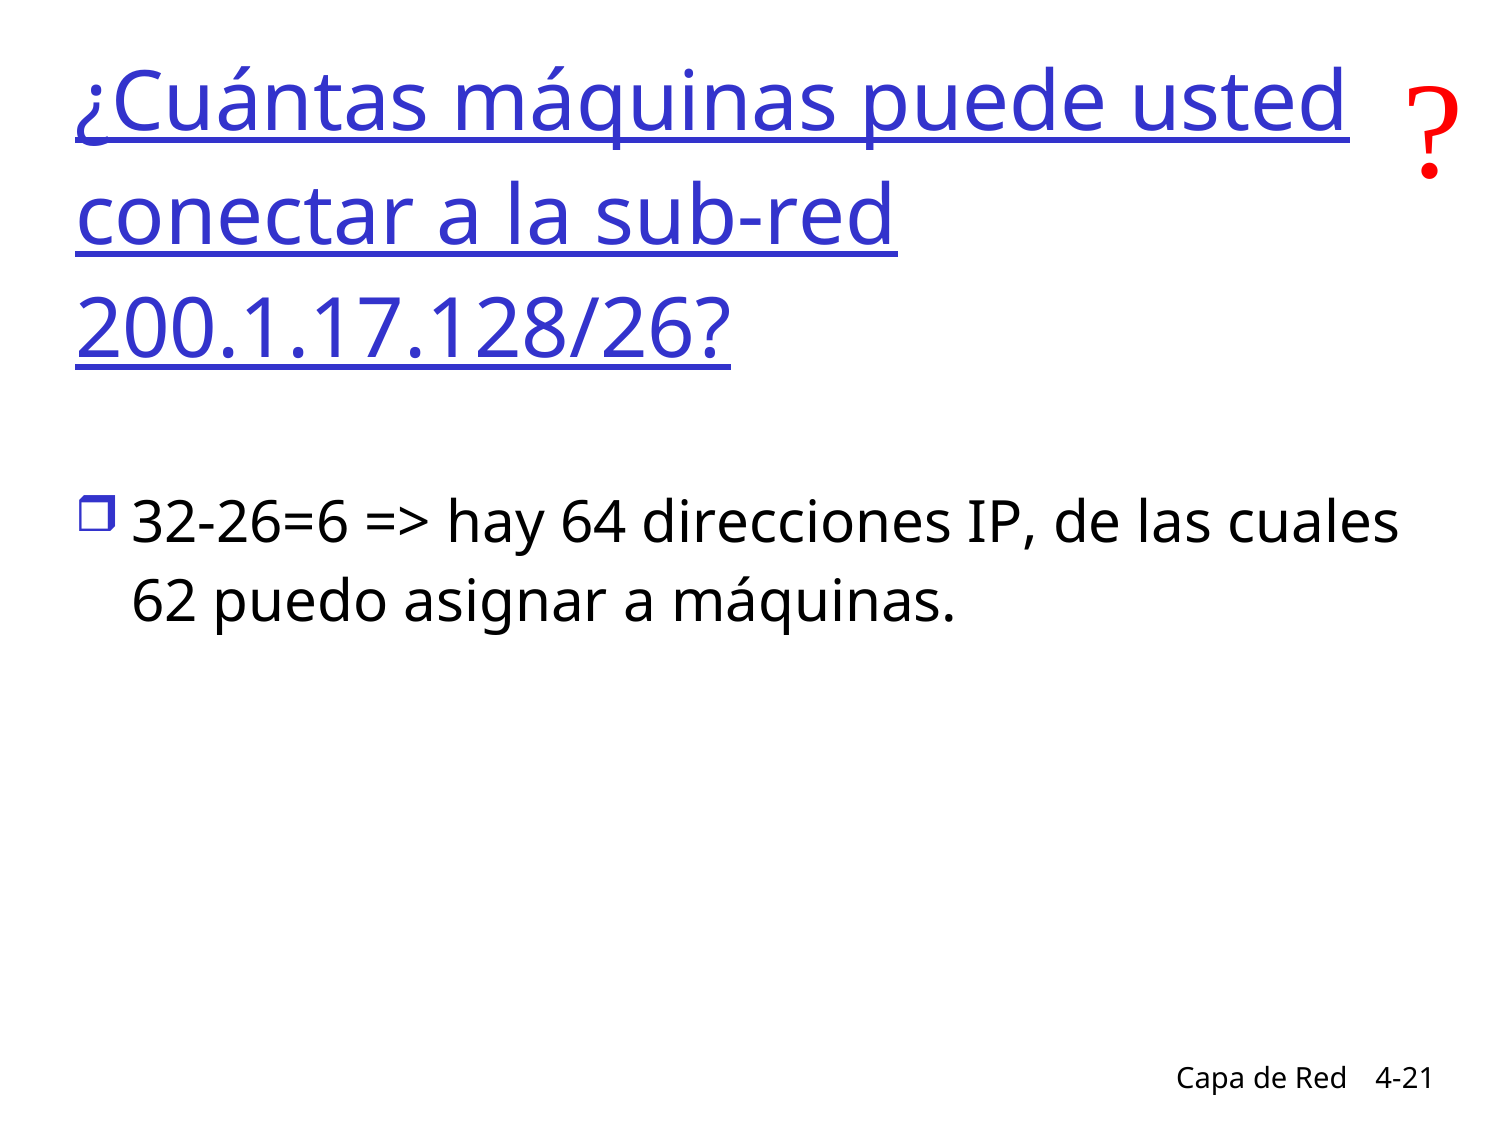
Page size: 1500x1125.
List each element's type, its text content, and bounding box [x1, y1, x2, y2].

text_box ? [1387, 32, 1479, 213]
title ¿Cuántas máquinas puede usted conectar a la sub-red 200.1.17.128/26? [75, 49, 1463, 375]
list 32-26=6 => hay 64 direcciones IP, de las cuales 62 puedo asignar a máquinas. [75, 480, 1463, 1014]
